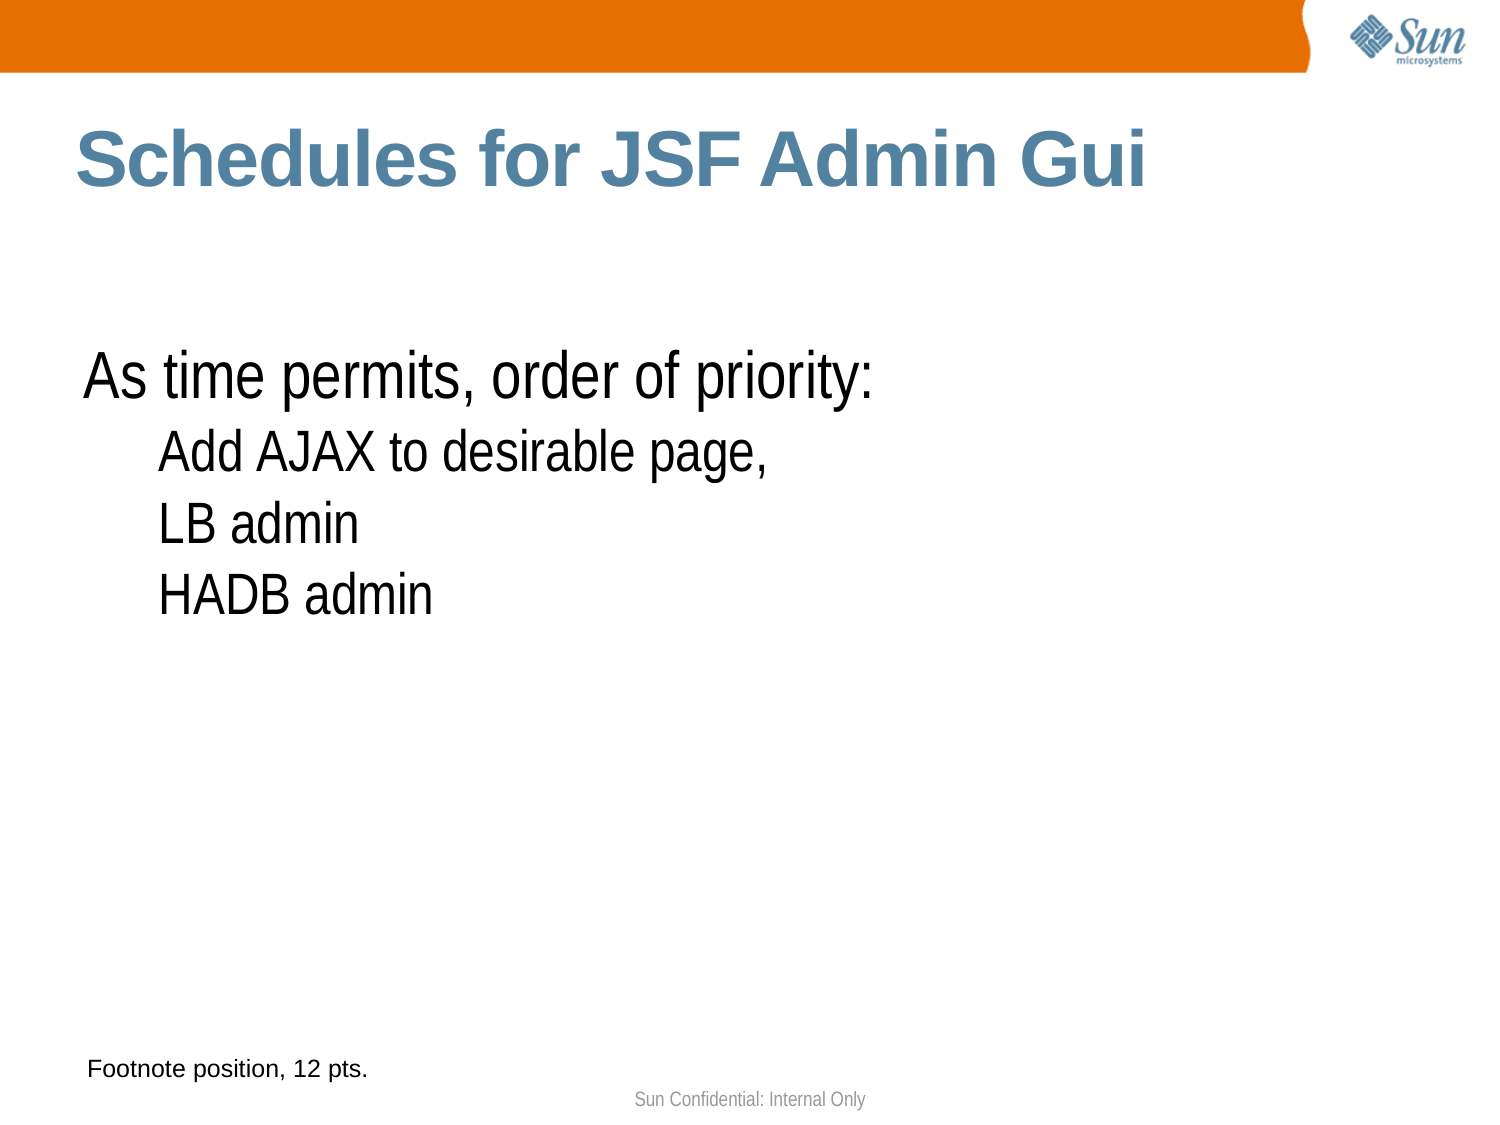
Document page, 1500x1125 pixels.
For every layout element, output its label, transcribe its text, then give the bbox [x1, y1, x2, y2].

text_box Footnote position, 12 pts. [87, 1027, 1143, 1084]
picture [0, 0, 1500, 75]
list As time permits, order of priority: Add AJAX to desirable page, LB admin HADB admin [64, 242, 1402, 1125]
title Schedules for JSF Admin Gui [75, 122, 1437, 227]
